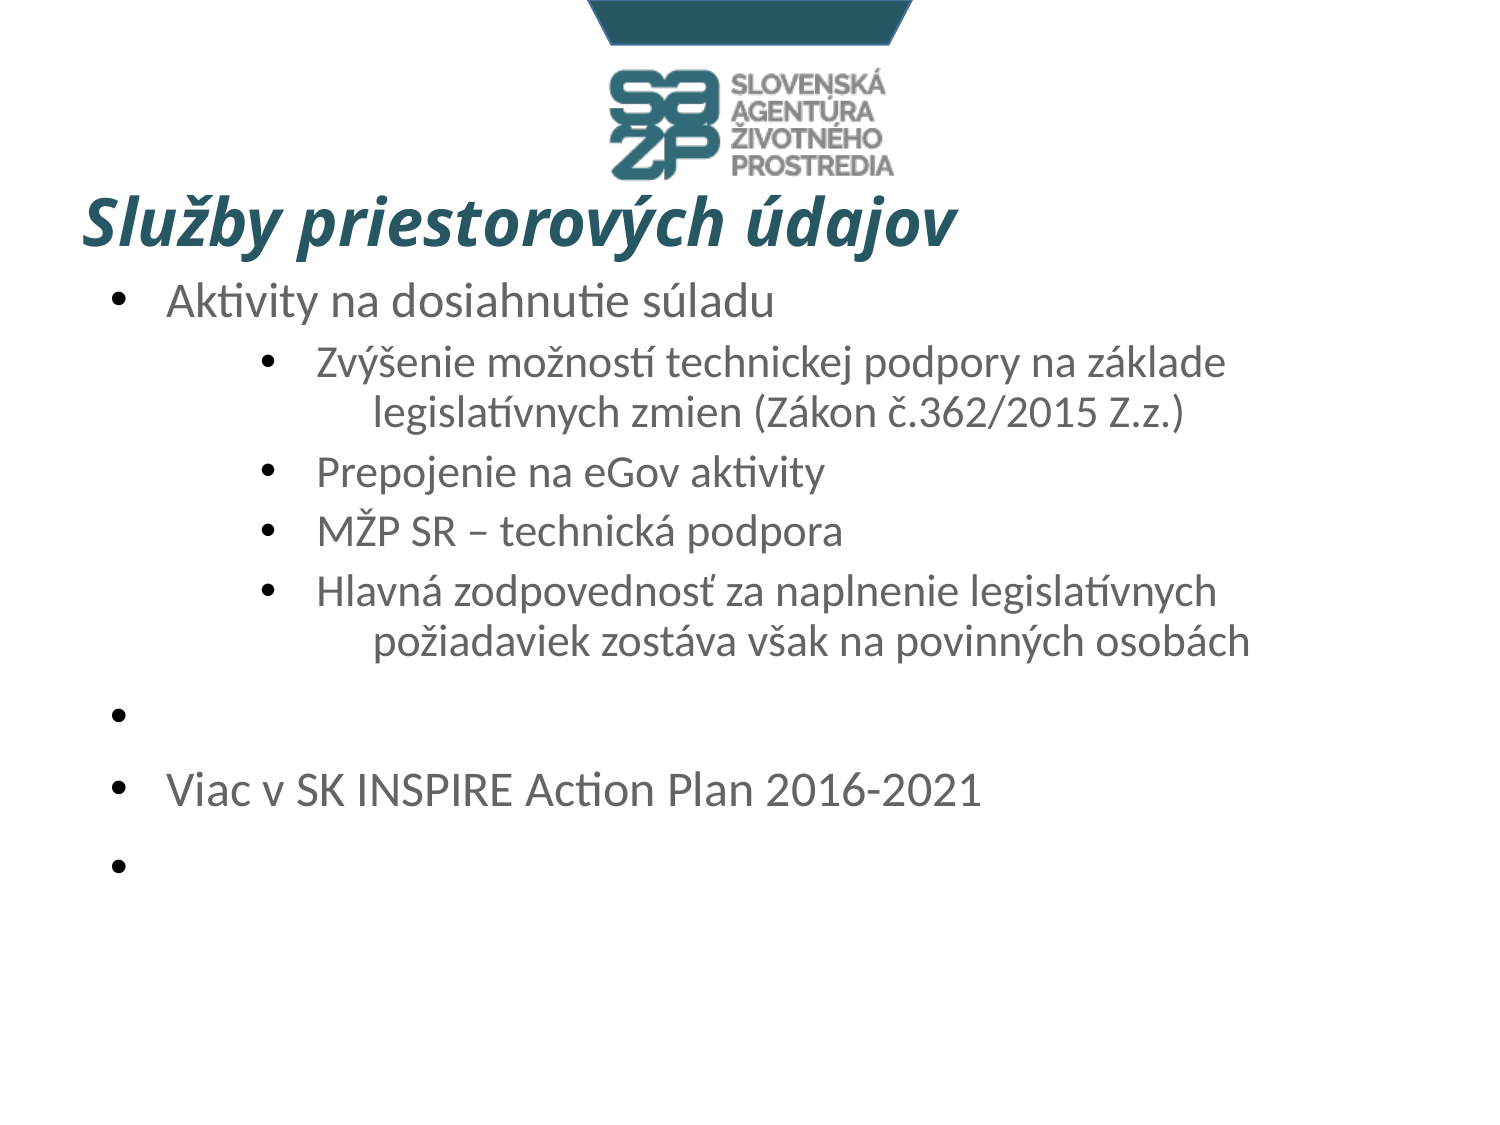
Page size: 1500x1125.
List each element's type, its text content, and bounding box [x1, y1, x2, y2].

title Služby priestorových údajov [67, 181, 1500, 264]
picture [588, 44, 922, 181]
list Aktivity na dosiahnutie súladu Zvýšenie možností technickej podpory na základe legislatívnych zmien (Zákon č.362/2015 Z.z.) Prepojenie na eGov aktivity MŽP SR – technická podpora Hlavná zodpovednosť za naplnenie legislatívnych požiadaviek zostáva však na povinných osobách Viac v SK INSPIRE Action Plan 2016-2021 [95, 266, 1422, 1080]
text_box [588, 0, 912, 44]
